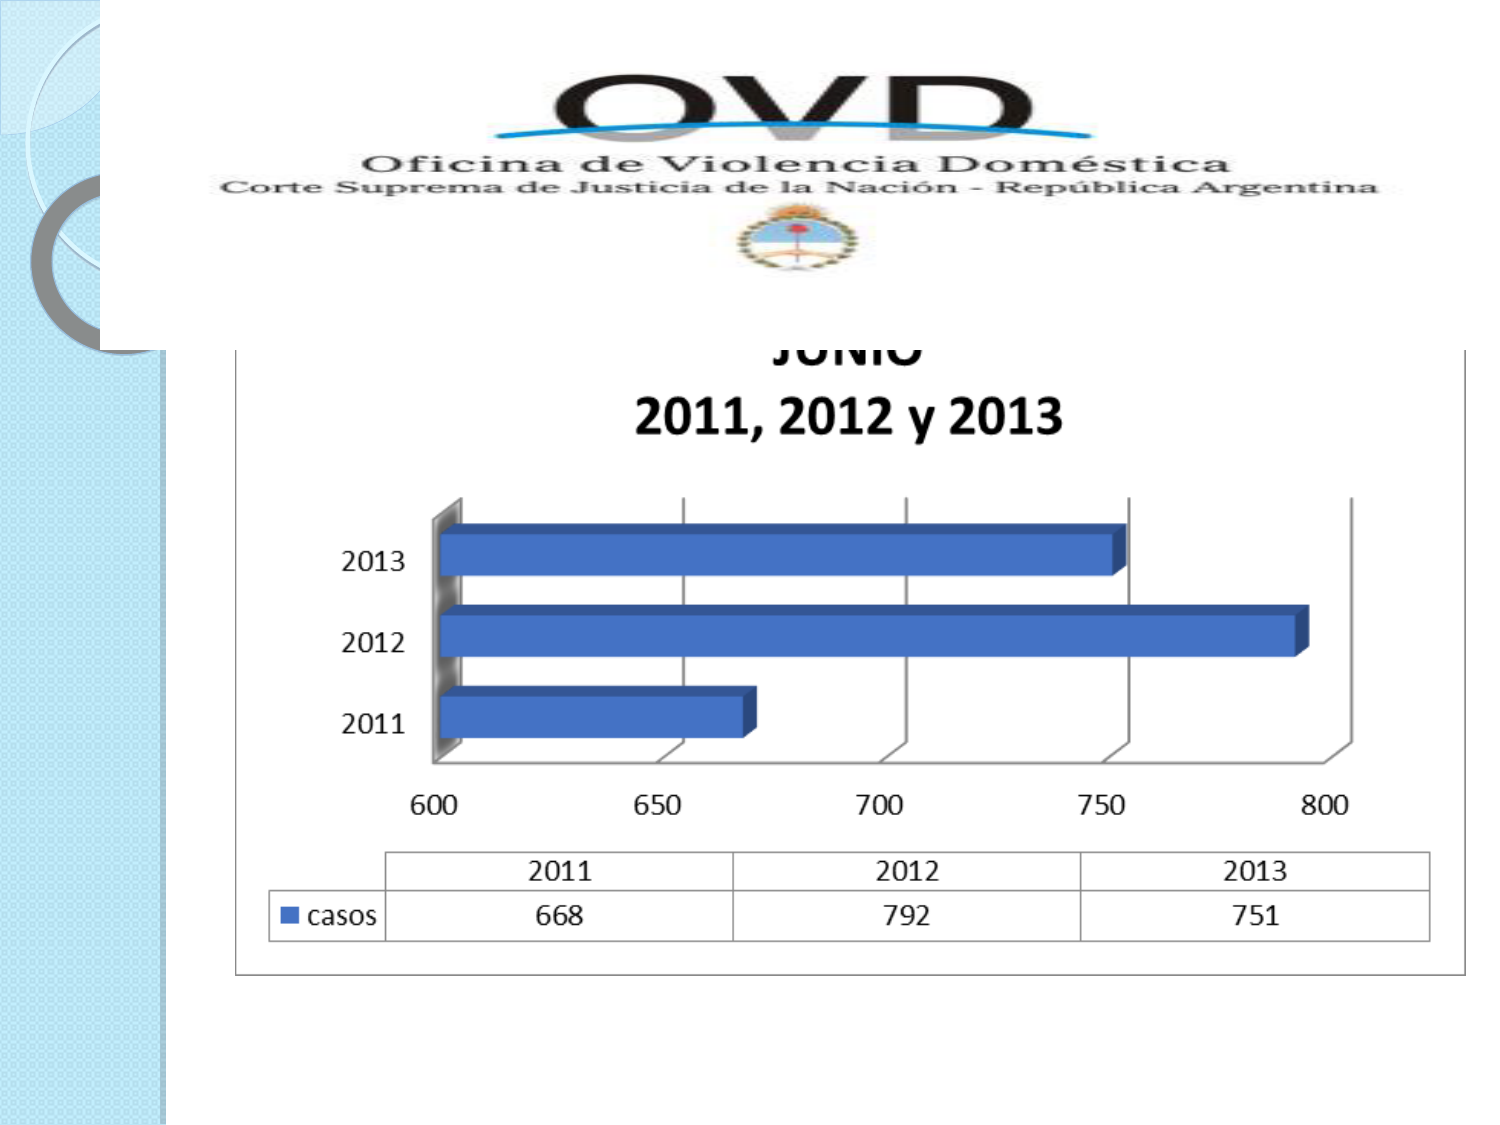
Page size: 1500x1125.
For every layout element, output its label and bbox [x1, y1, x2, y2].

picture [100, 0, 1500, 976]
